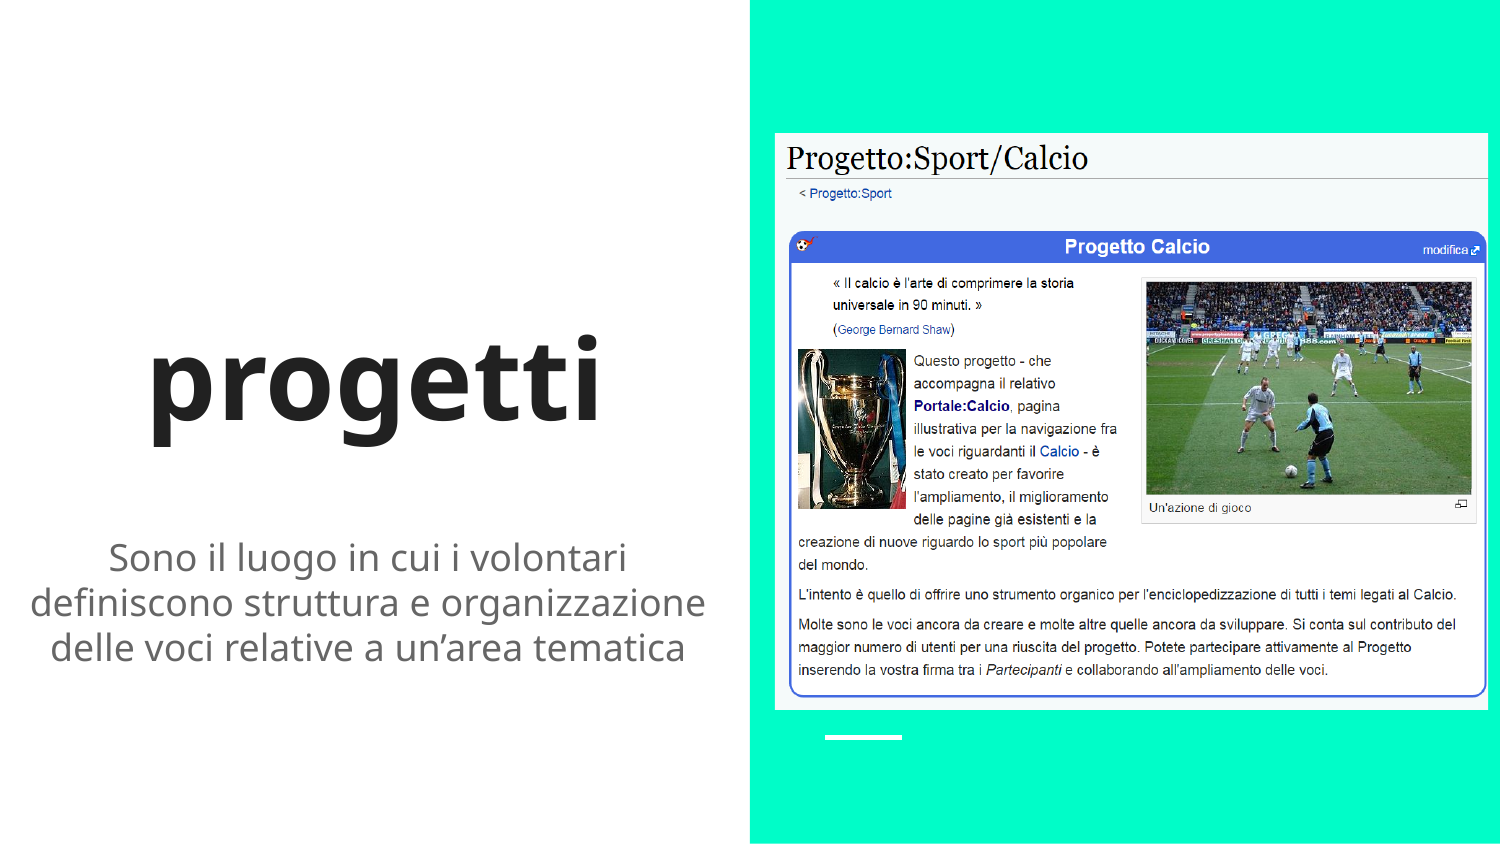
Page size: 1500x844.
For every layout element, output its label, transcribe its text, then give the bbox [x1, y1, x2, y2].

title progetti [43, 177, 708, 458]
subtitle Sono il luogo in cui i volontari definiscono struttura e organizzazione delle voci relative a un’area tematica [11, 466, 726, 748]
picture [774, 133, 1489, 710]
